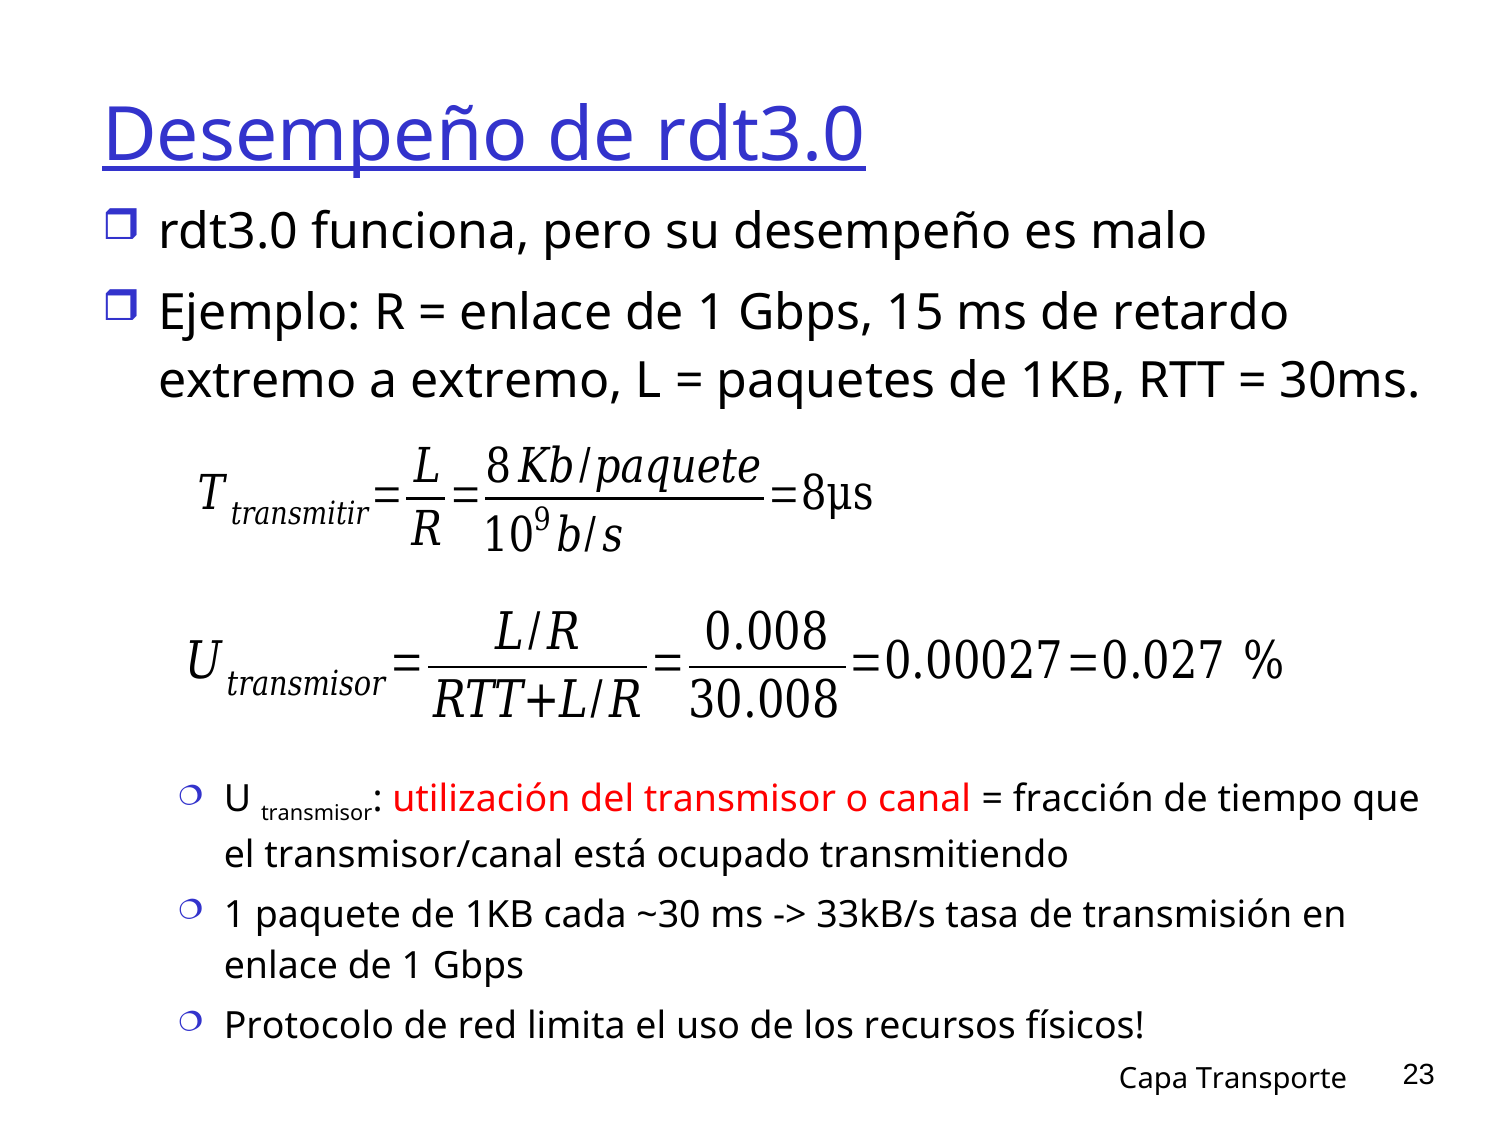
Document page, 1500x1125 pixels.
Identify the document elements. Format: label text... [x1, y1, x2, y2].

text_box U transmisor: utilización del transmisor o canal = fracción de tiempo que el transmisor/canal está ocupado transmitiendo 1 paquete de 1KB cada ~30 ms -> 33kB/s tasa de transmisión en enlace de 1 Gbps Protocolo de red limita el uso de los recursos físicos! [87, 763, 1461, 1014]
list rdt3.0 funciona, pero su desempeño es malo Ejemplo: R = enlace de 1 Gbps, 15 ms de retardo extremo a extremo, L = paquetes de 1KB, RTT = 30ms. [87, 187, 1475, 456]
chart [174, 600, 1301, 730]
title Desempeño de rdt3.0 [87, 37, 1363, 187]
chart [187, 436, 888, 581]
